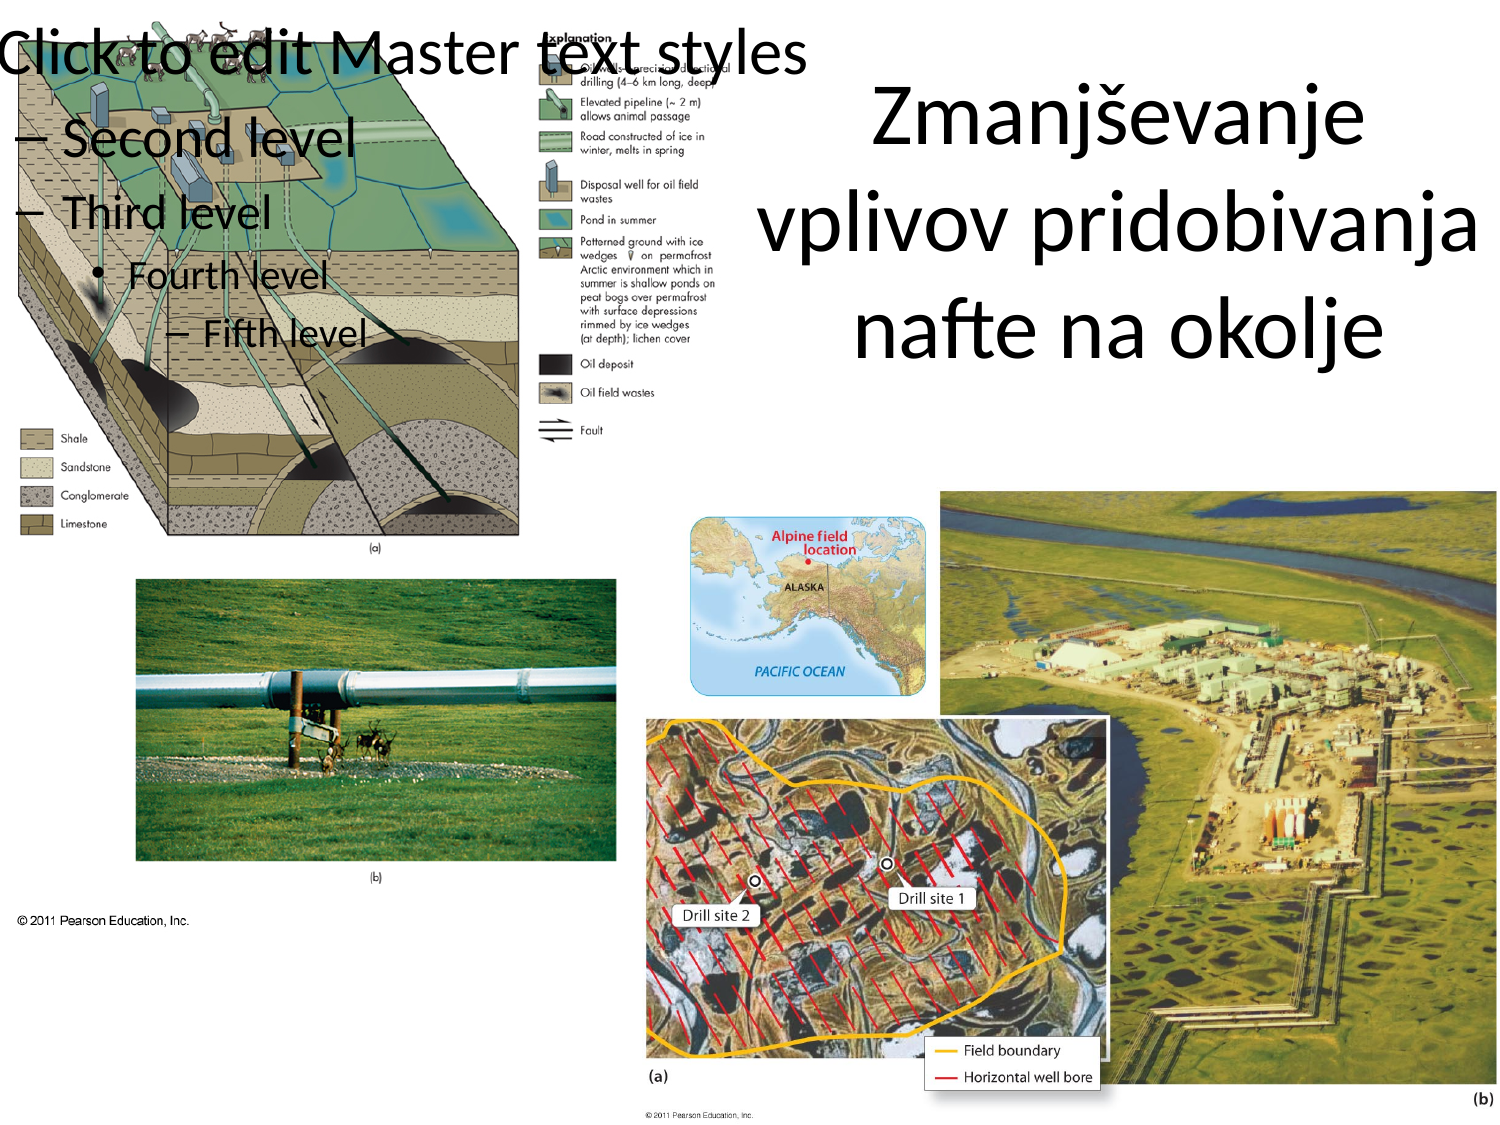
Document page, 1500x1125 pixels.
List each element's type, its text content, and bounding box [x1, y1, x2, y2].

title Zmanjševanje vplivov pridobivanja nafte na okolje [738, 0, 1500, 433]
picture [0, 0, 1500, 1125]
